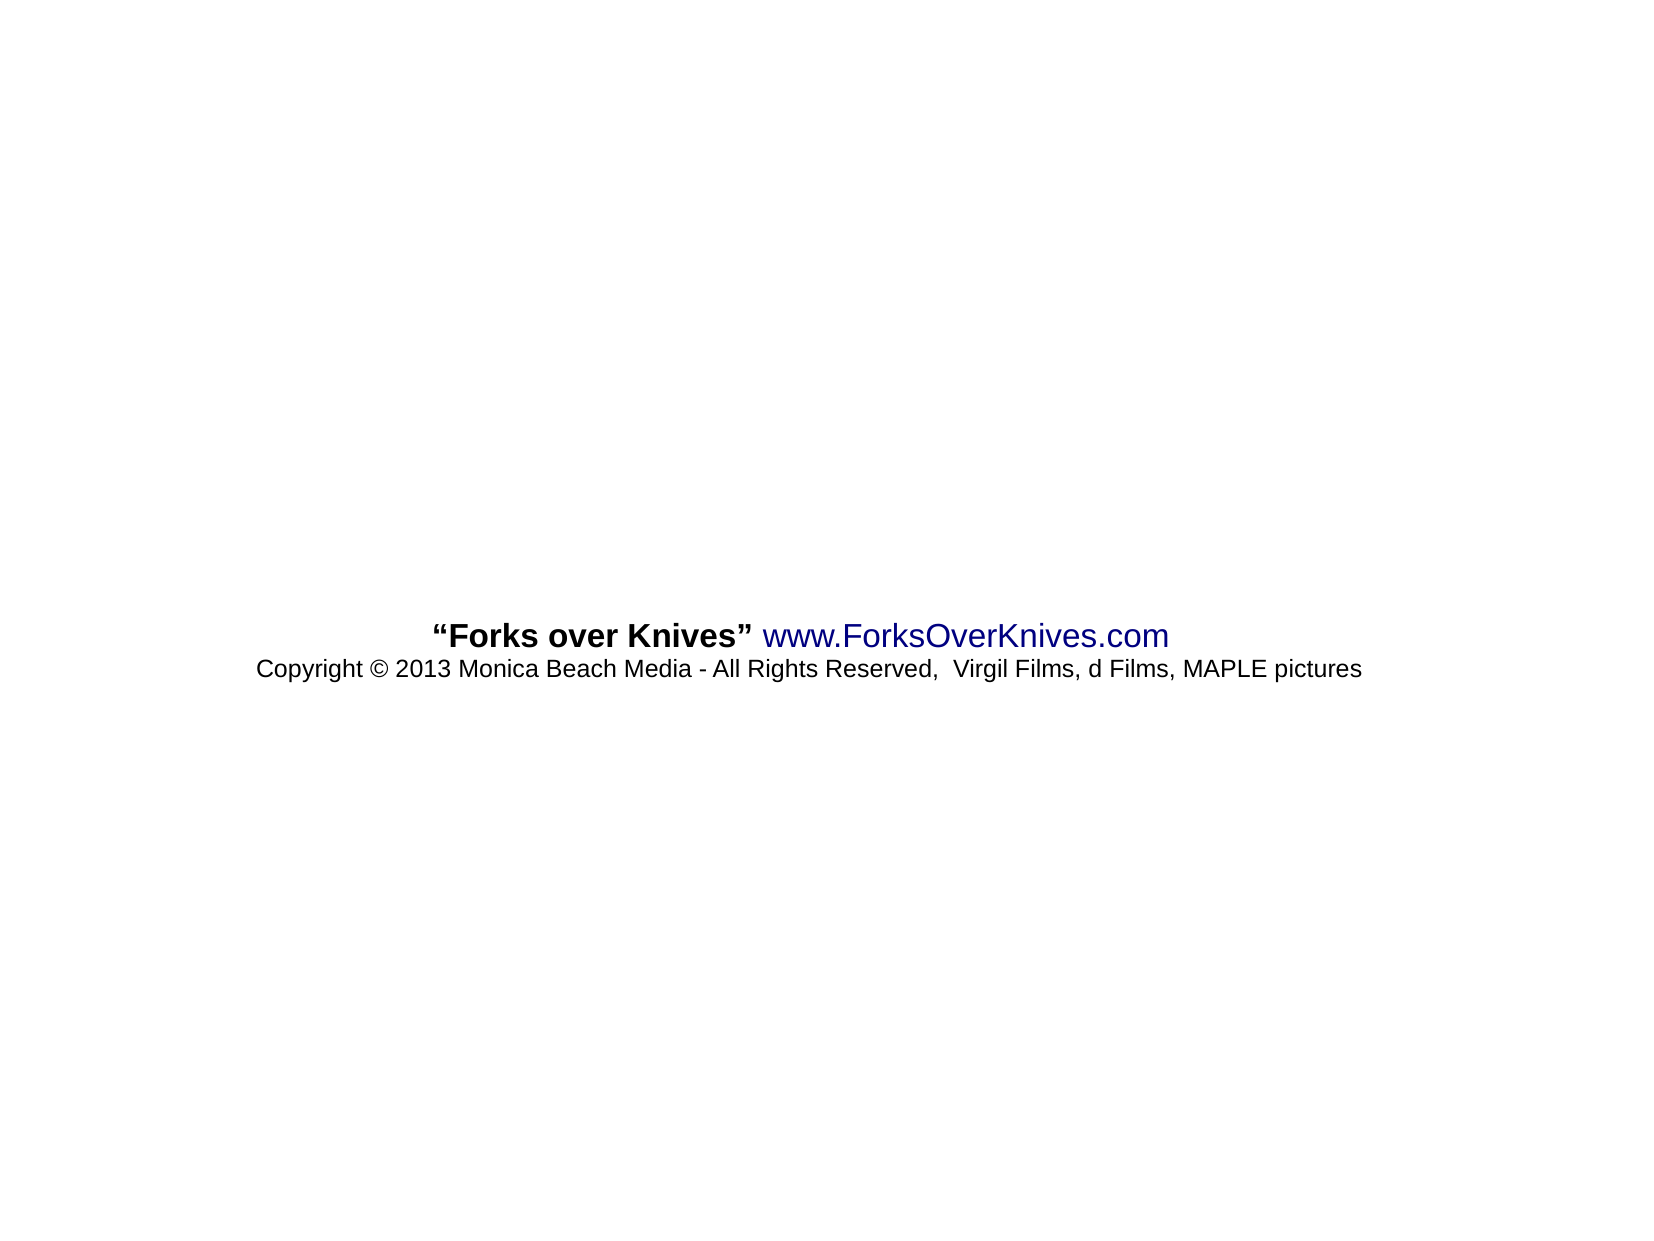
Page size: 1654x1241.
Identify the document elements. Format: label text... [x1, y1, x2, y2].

subtitle “Forks over Knives” www.ForksOverKnives.com Copyright © 2013 Monica Beach Media - All Rights Reserved, Virgil Films, d Films, MAPLE pictures [82, 290, 1538, 1010]
